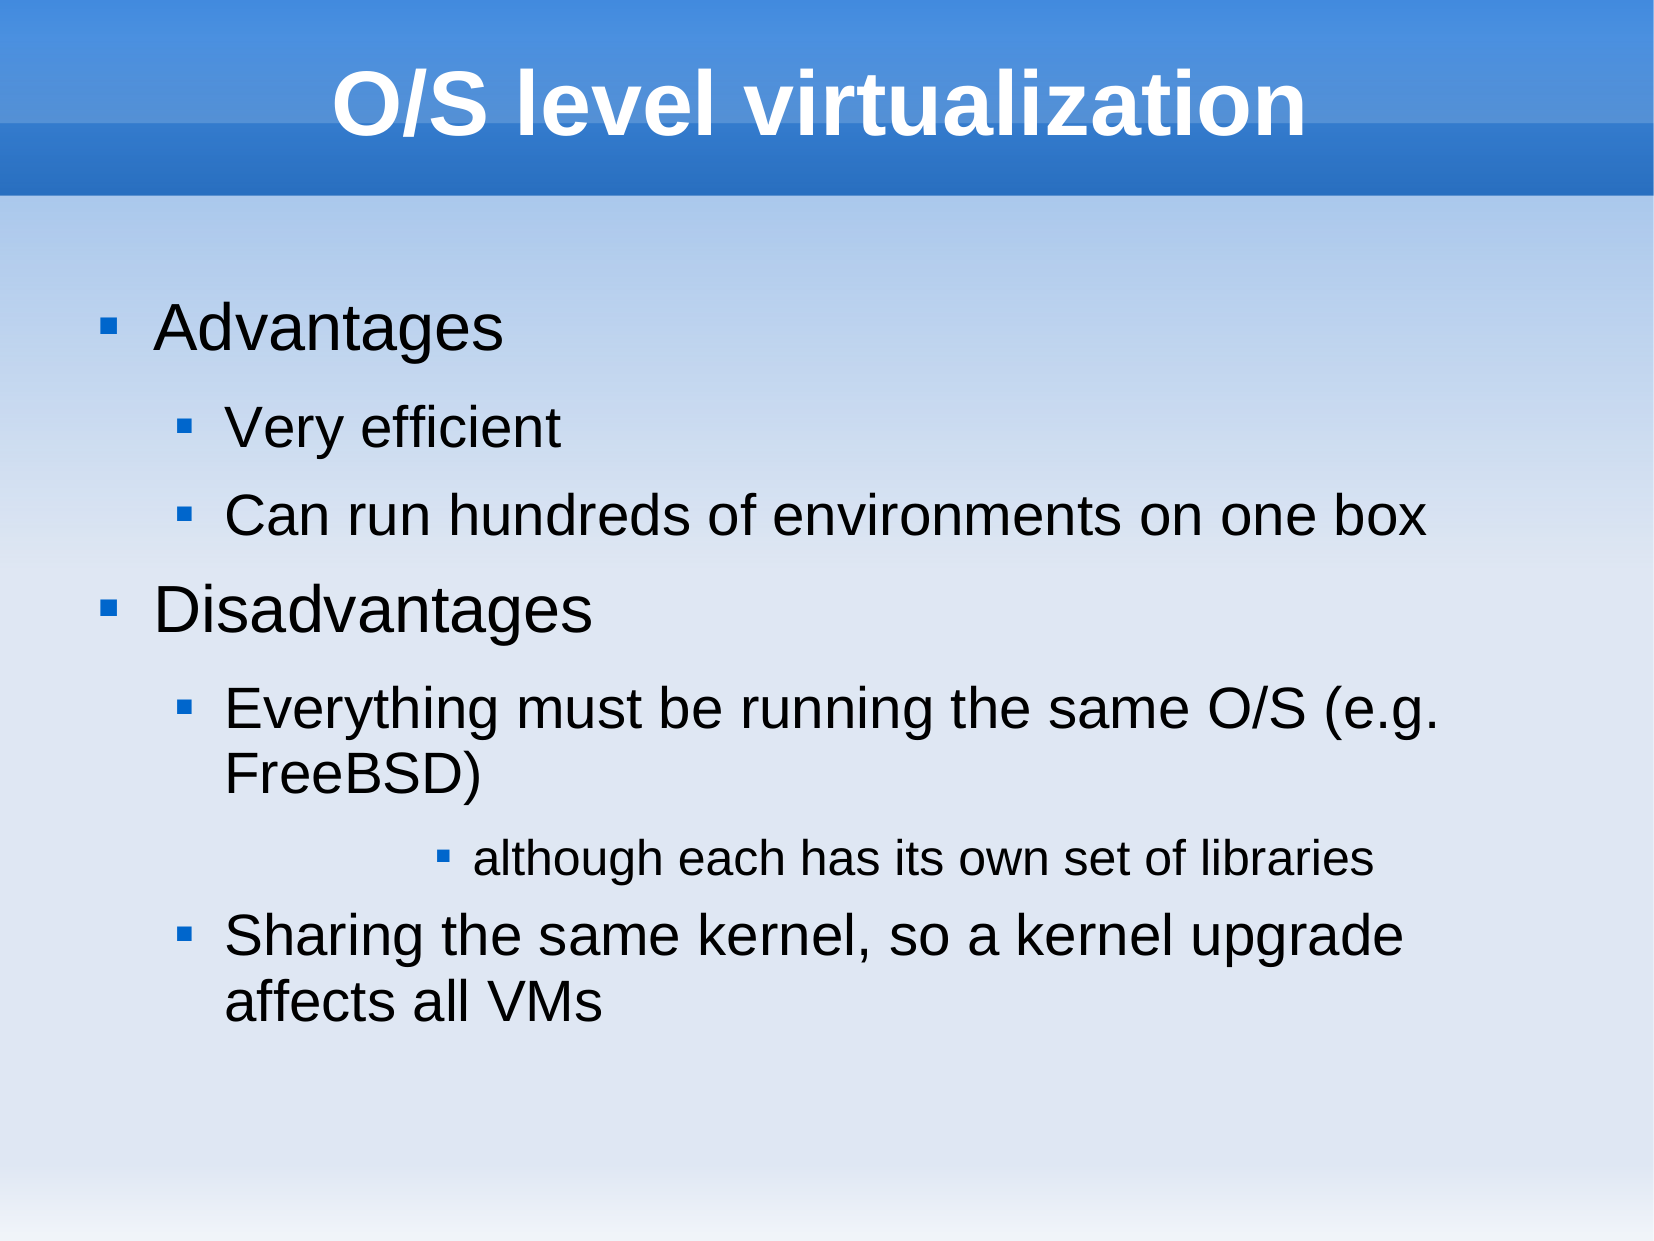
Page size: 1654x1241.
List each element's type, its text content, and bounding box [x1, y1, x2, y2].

picture [0, 0, 1654, 1241]
list Advantages Very efficient Can run hundreds of environments on one box Disadvantages Everything must be running the same O/S (e.g. FreeBSD) although each has its own set of libraries Sharing the same kernel, so a kernel upgrade affects all VMs [82, 290, 1571, 1094]
title O/S level virtualization [76, 7, 1565, 200]
